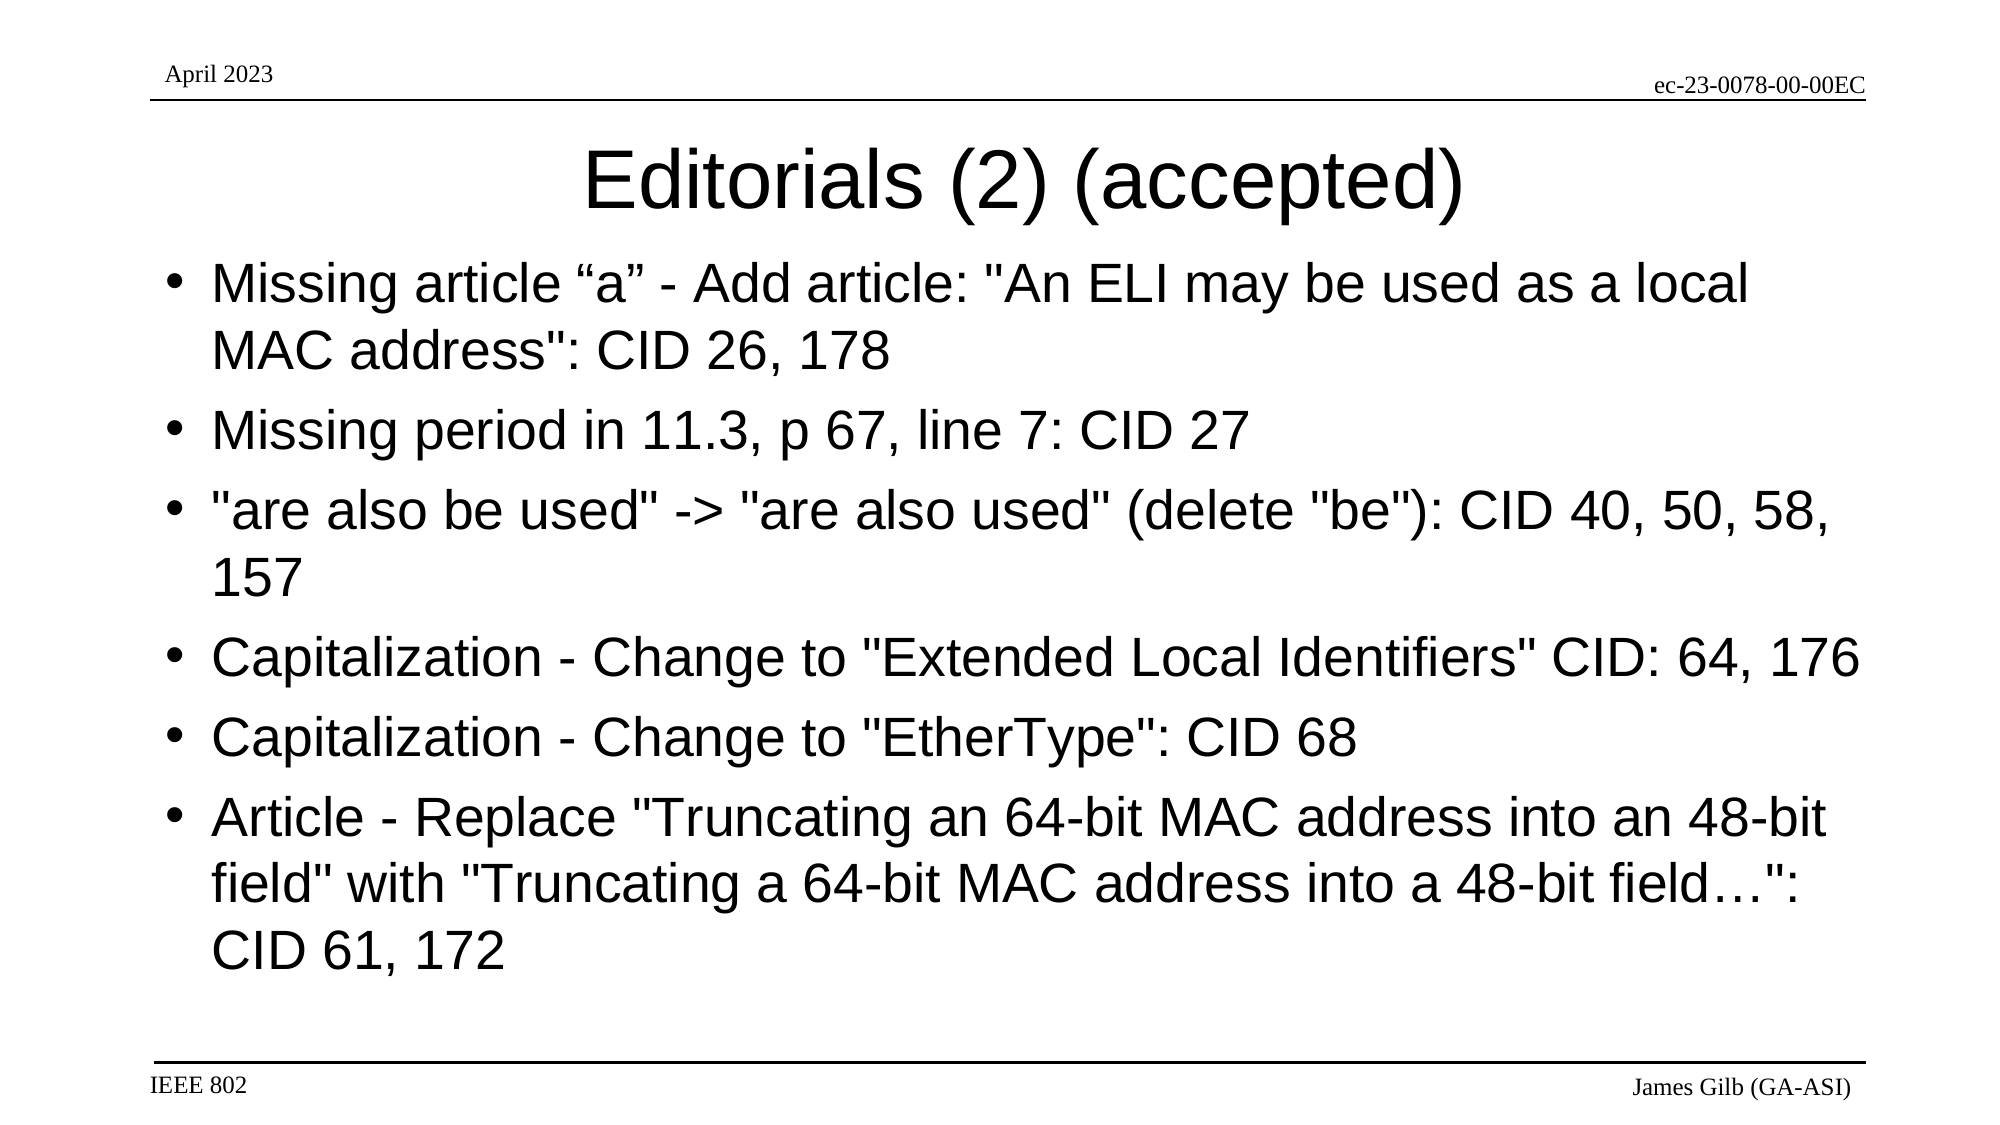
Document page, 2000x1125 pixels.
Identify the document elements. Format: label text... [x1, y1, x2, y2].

list Missing article “a” - Add article: "An ELI may be used as a local MAC address": CID 26, 178 Missing period in 11.3, p 67, line 7: CID 27 "are also be used" -> "are also used" (delete "be"): CID 40, 50, 58, 157 Capitalization - Change to "Extended Local Identifiers" CID: 64, 176 Capitalization - Change to "EtherType": CID 68 Article - Replace "Truncating an 64-bit MAC address into an 48-bit field" with "Truncating a 64-bit MAC address into a 48-bit field…": CID 61, 172 [150, 239, 1900, 1051]
title Editorials (2) (accepted) [149, 112, 1900, 238]
